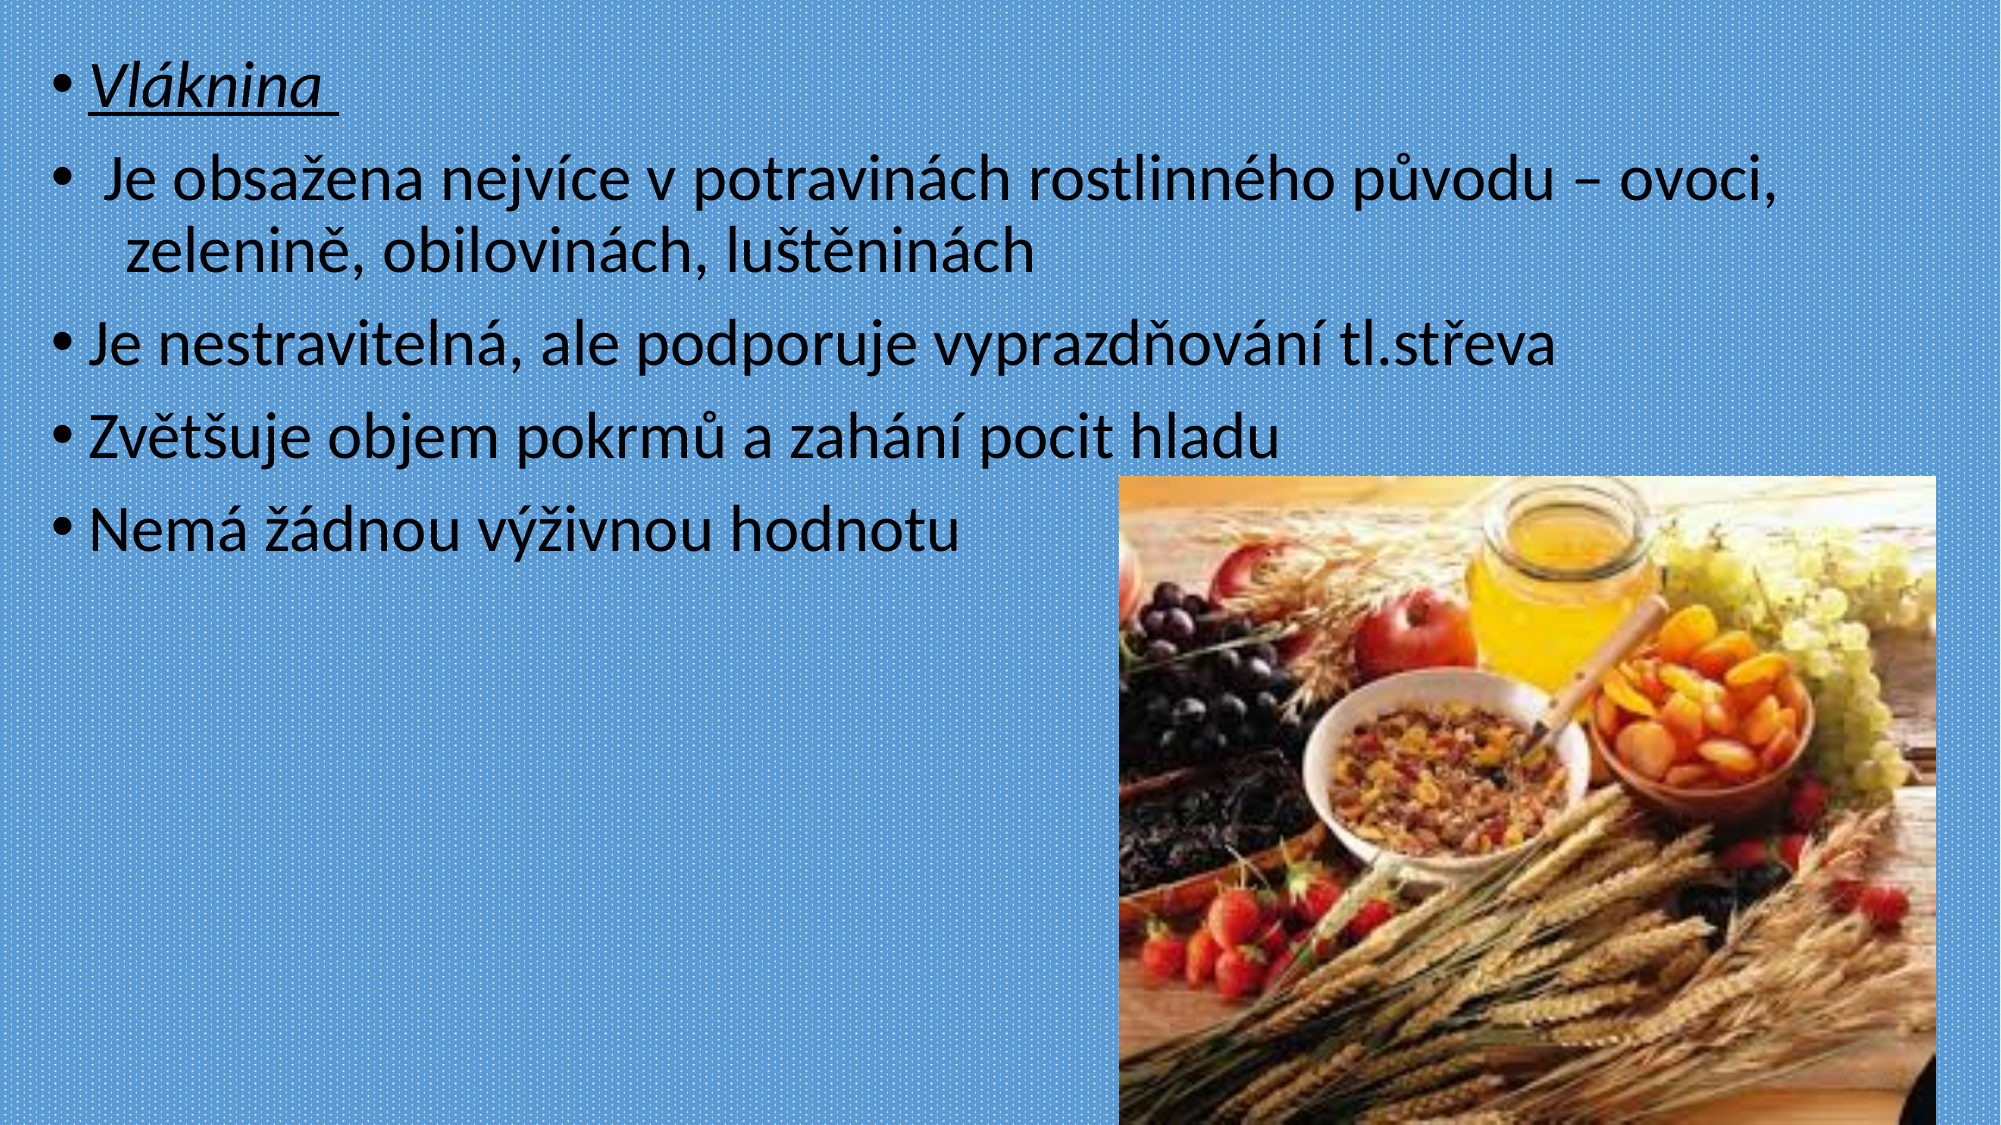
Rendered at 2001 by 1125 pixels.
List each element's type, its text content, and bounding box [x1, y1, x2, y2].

list Vláknina Je obsažena nejvíce v potravinách rostlinného původu – ovoci, zelenině, obilovinách, luštěninách Je nestravitelná, ale podporuje vyprazdňování tl.střeva Zvětšuje objem pokrmů a zahání pocit hladu Nemá žádnou výživnou hodnotu [35, 42, 1863, 1014]
picture [1119, 476, 1936, 1125]
